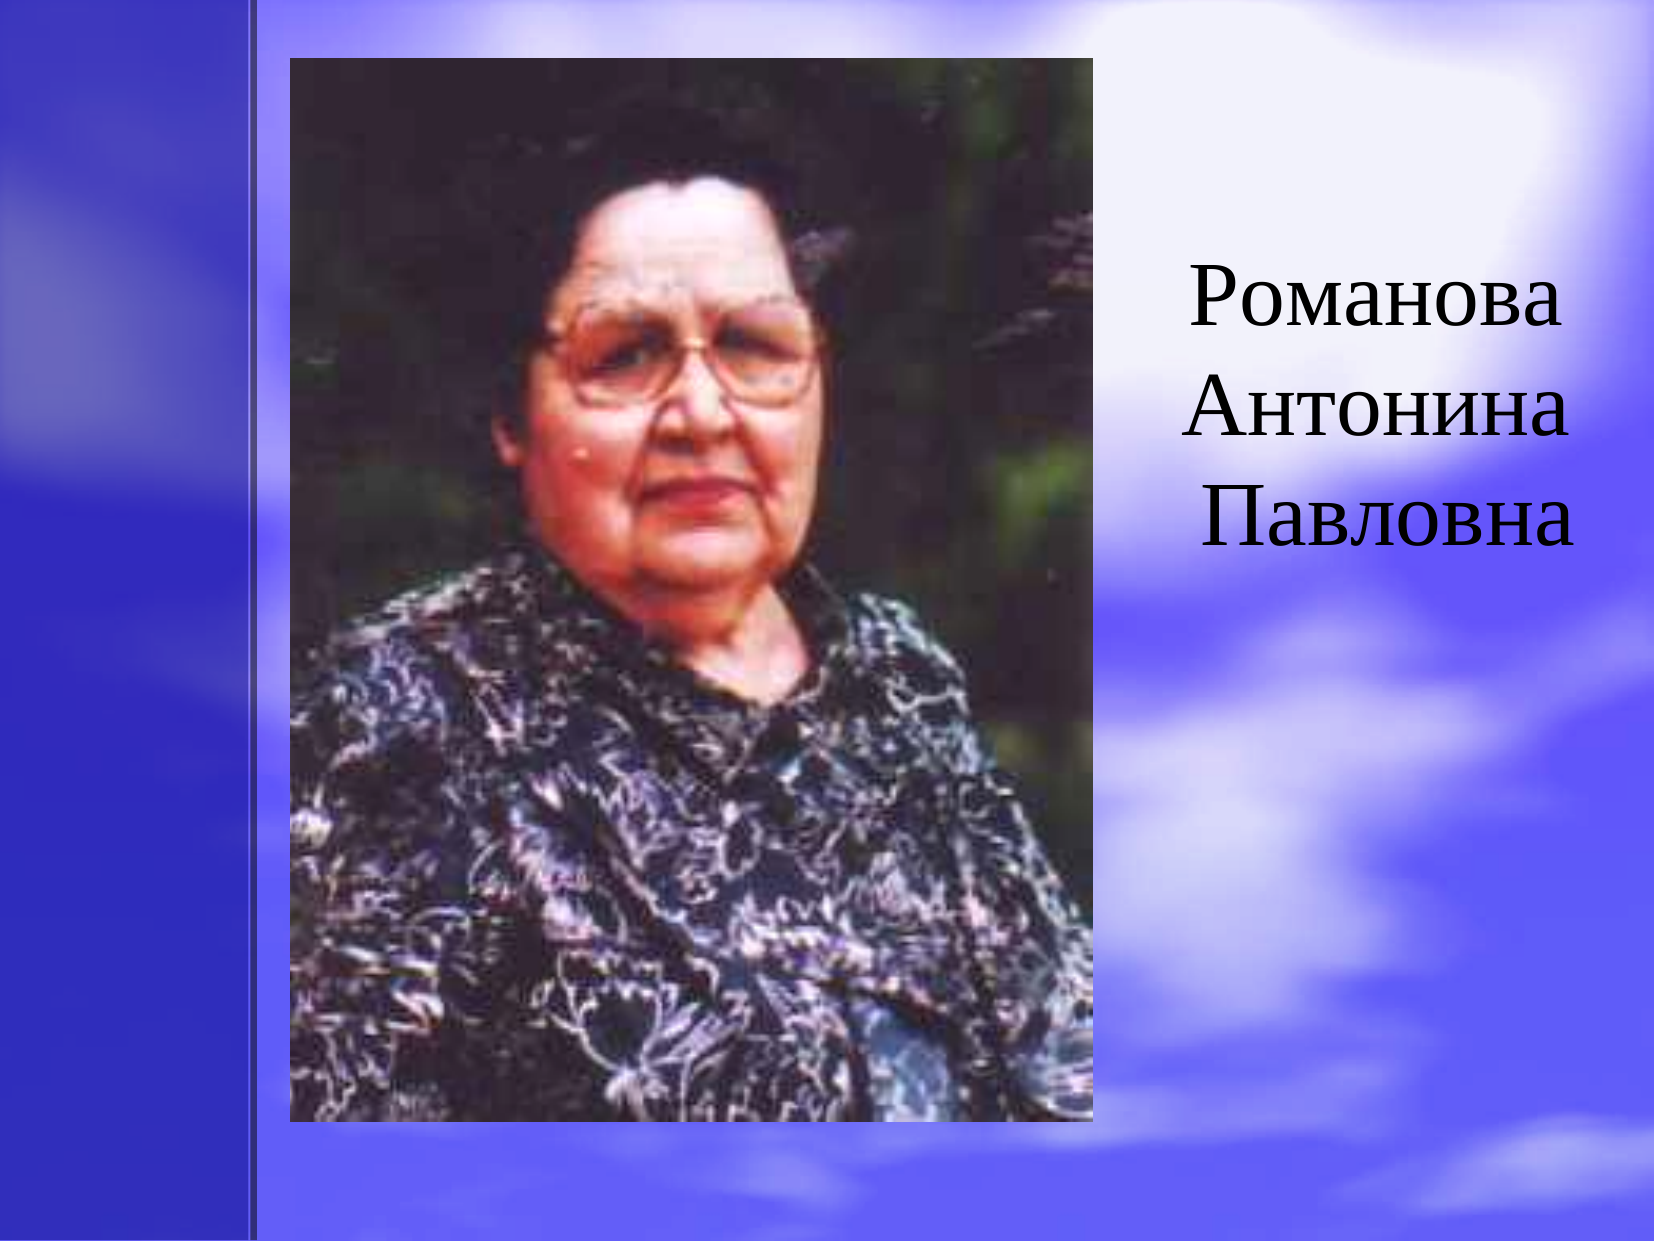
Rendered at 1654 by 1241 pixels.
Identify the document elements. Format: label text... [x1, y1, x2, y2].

title Романова Антонина Павловна [1151, 147, 1625, 650]
picture [290, 59, 1093, 1123]
